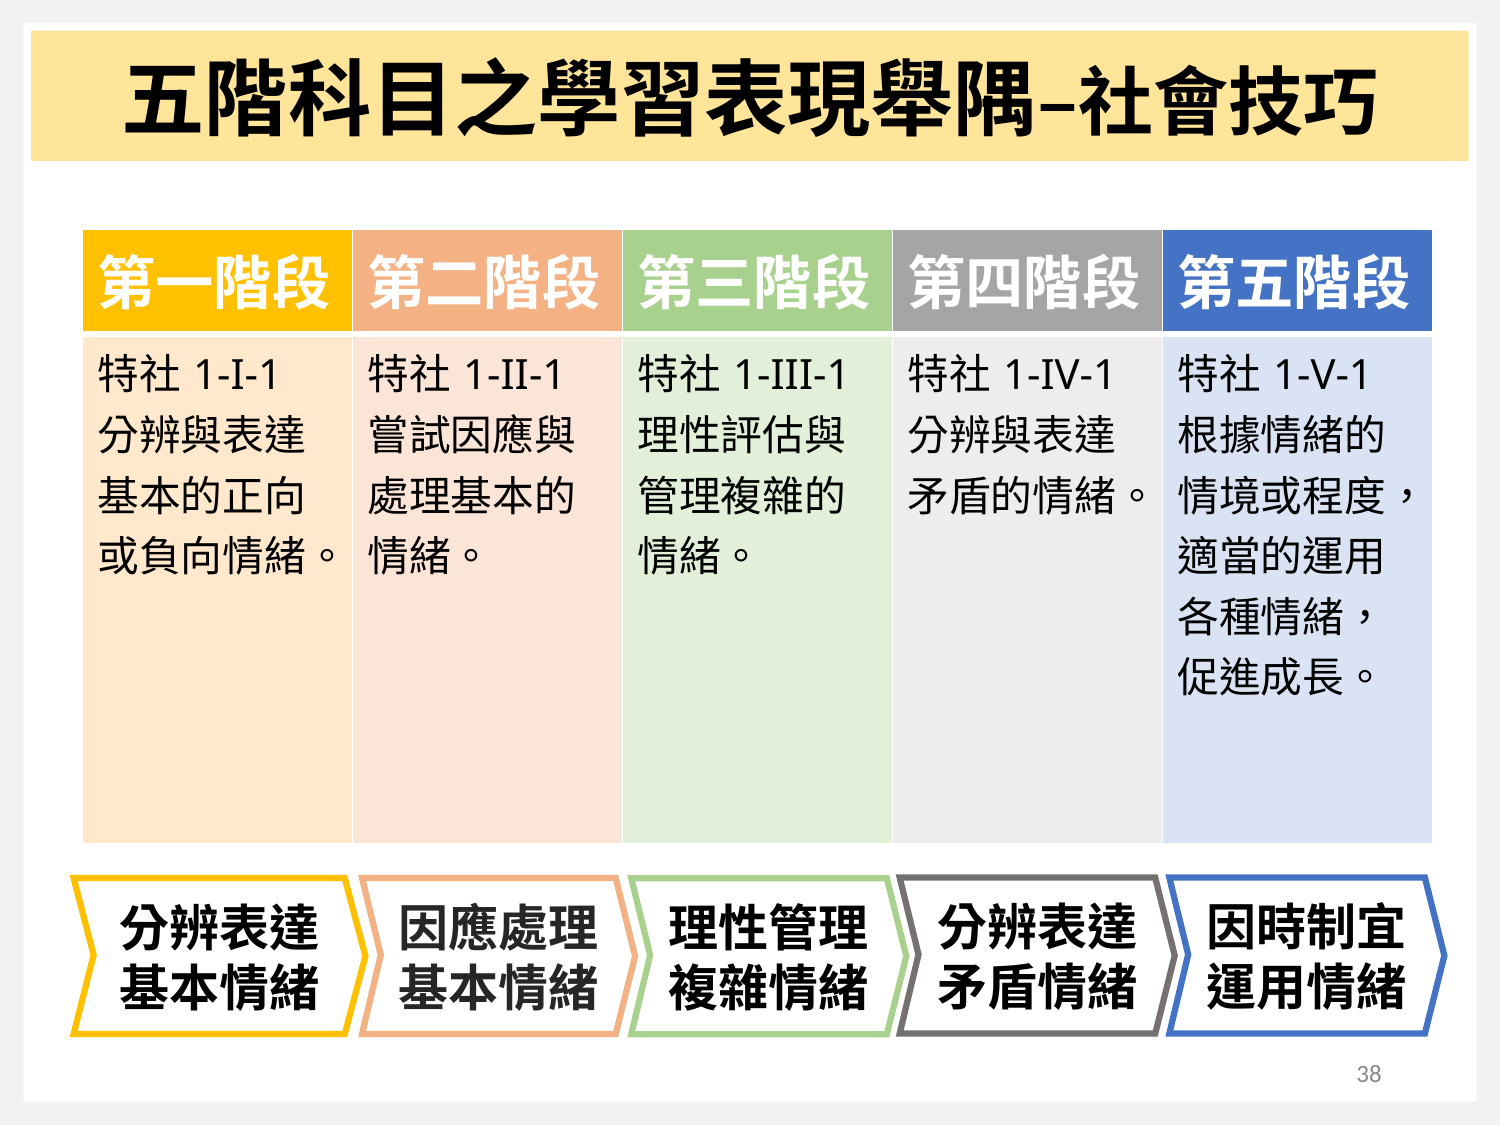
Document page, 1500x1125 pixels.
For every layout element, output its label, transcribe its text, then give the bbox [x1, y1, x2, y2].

table_header 第五階段 [1163, 230, 1432, 331]
text_box 因應處理 基本情緒 [362, 878, 636, 1035]
table_cell 特社1-III-1 理性評估與管理複雜的情緒。 [623, 337, 892, 843]
text_box 分辨表達 基本情緒 [73, 878, 366, 1035]
table_header 第四階段 [893, 230, 1162, 331]
table_cell 特社1-II-1 嘗試因應與處理基本的情緒。 [353, 337, 622, 843]
table_cell 特社1-I-1 分辨與表達基本的正向或負向情緒。 [83, 337, 352, 843]
table_header 第一階段 [83, 230, 352, 331]
text_box 理性管理 複雜情緒 [631, 878, 907, 1035]
table_cell 特社1-V-1 根據情緒的情境或程度，適當的運用各種情緒，促進成長。 [1163, 337, 1432, 843]
slide_number <編號> [1059, 1042, 1397, 1103]
table_header 第二階段 [353, 230, 622, 331]
text_box 五階科目之學習表現舉隅–社會技巧 [31, 30, 1469, 161]
table_header 第三階段 [623, 230, 892, 331]
text_box 因時制宜 運用情緒 [1169, 877, 1445, 1034]
table_cell 特社1-IV-1 分辨與表達矛盾的情緒。 [893, 337, 1162, 843]
text_box 分辨表達 矛盾情緒 [899, 877, 1175, 1034]
